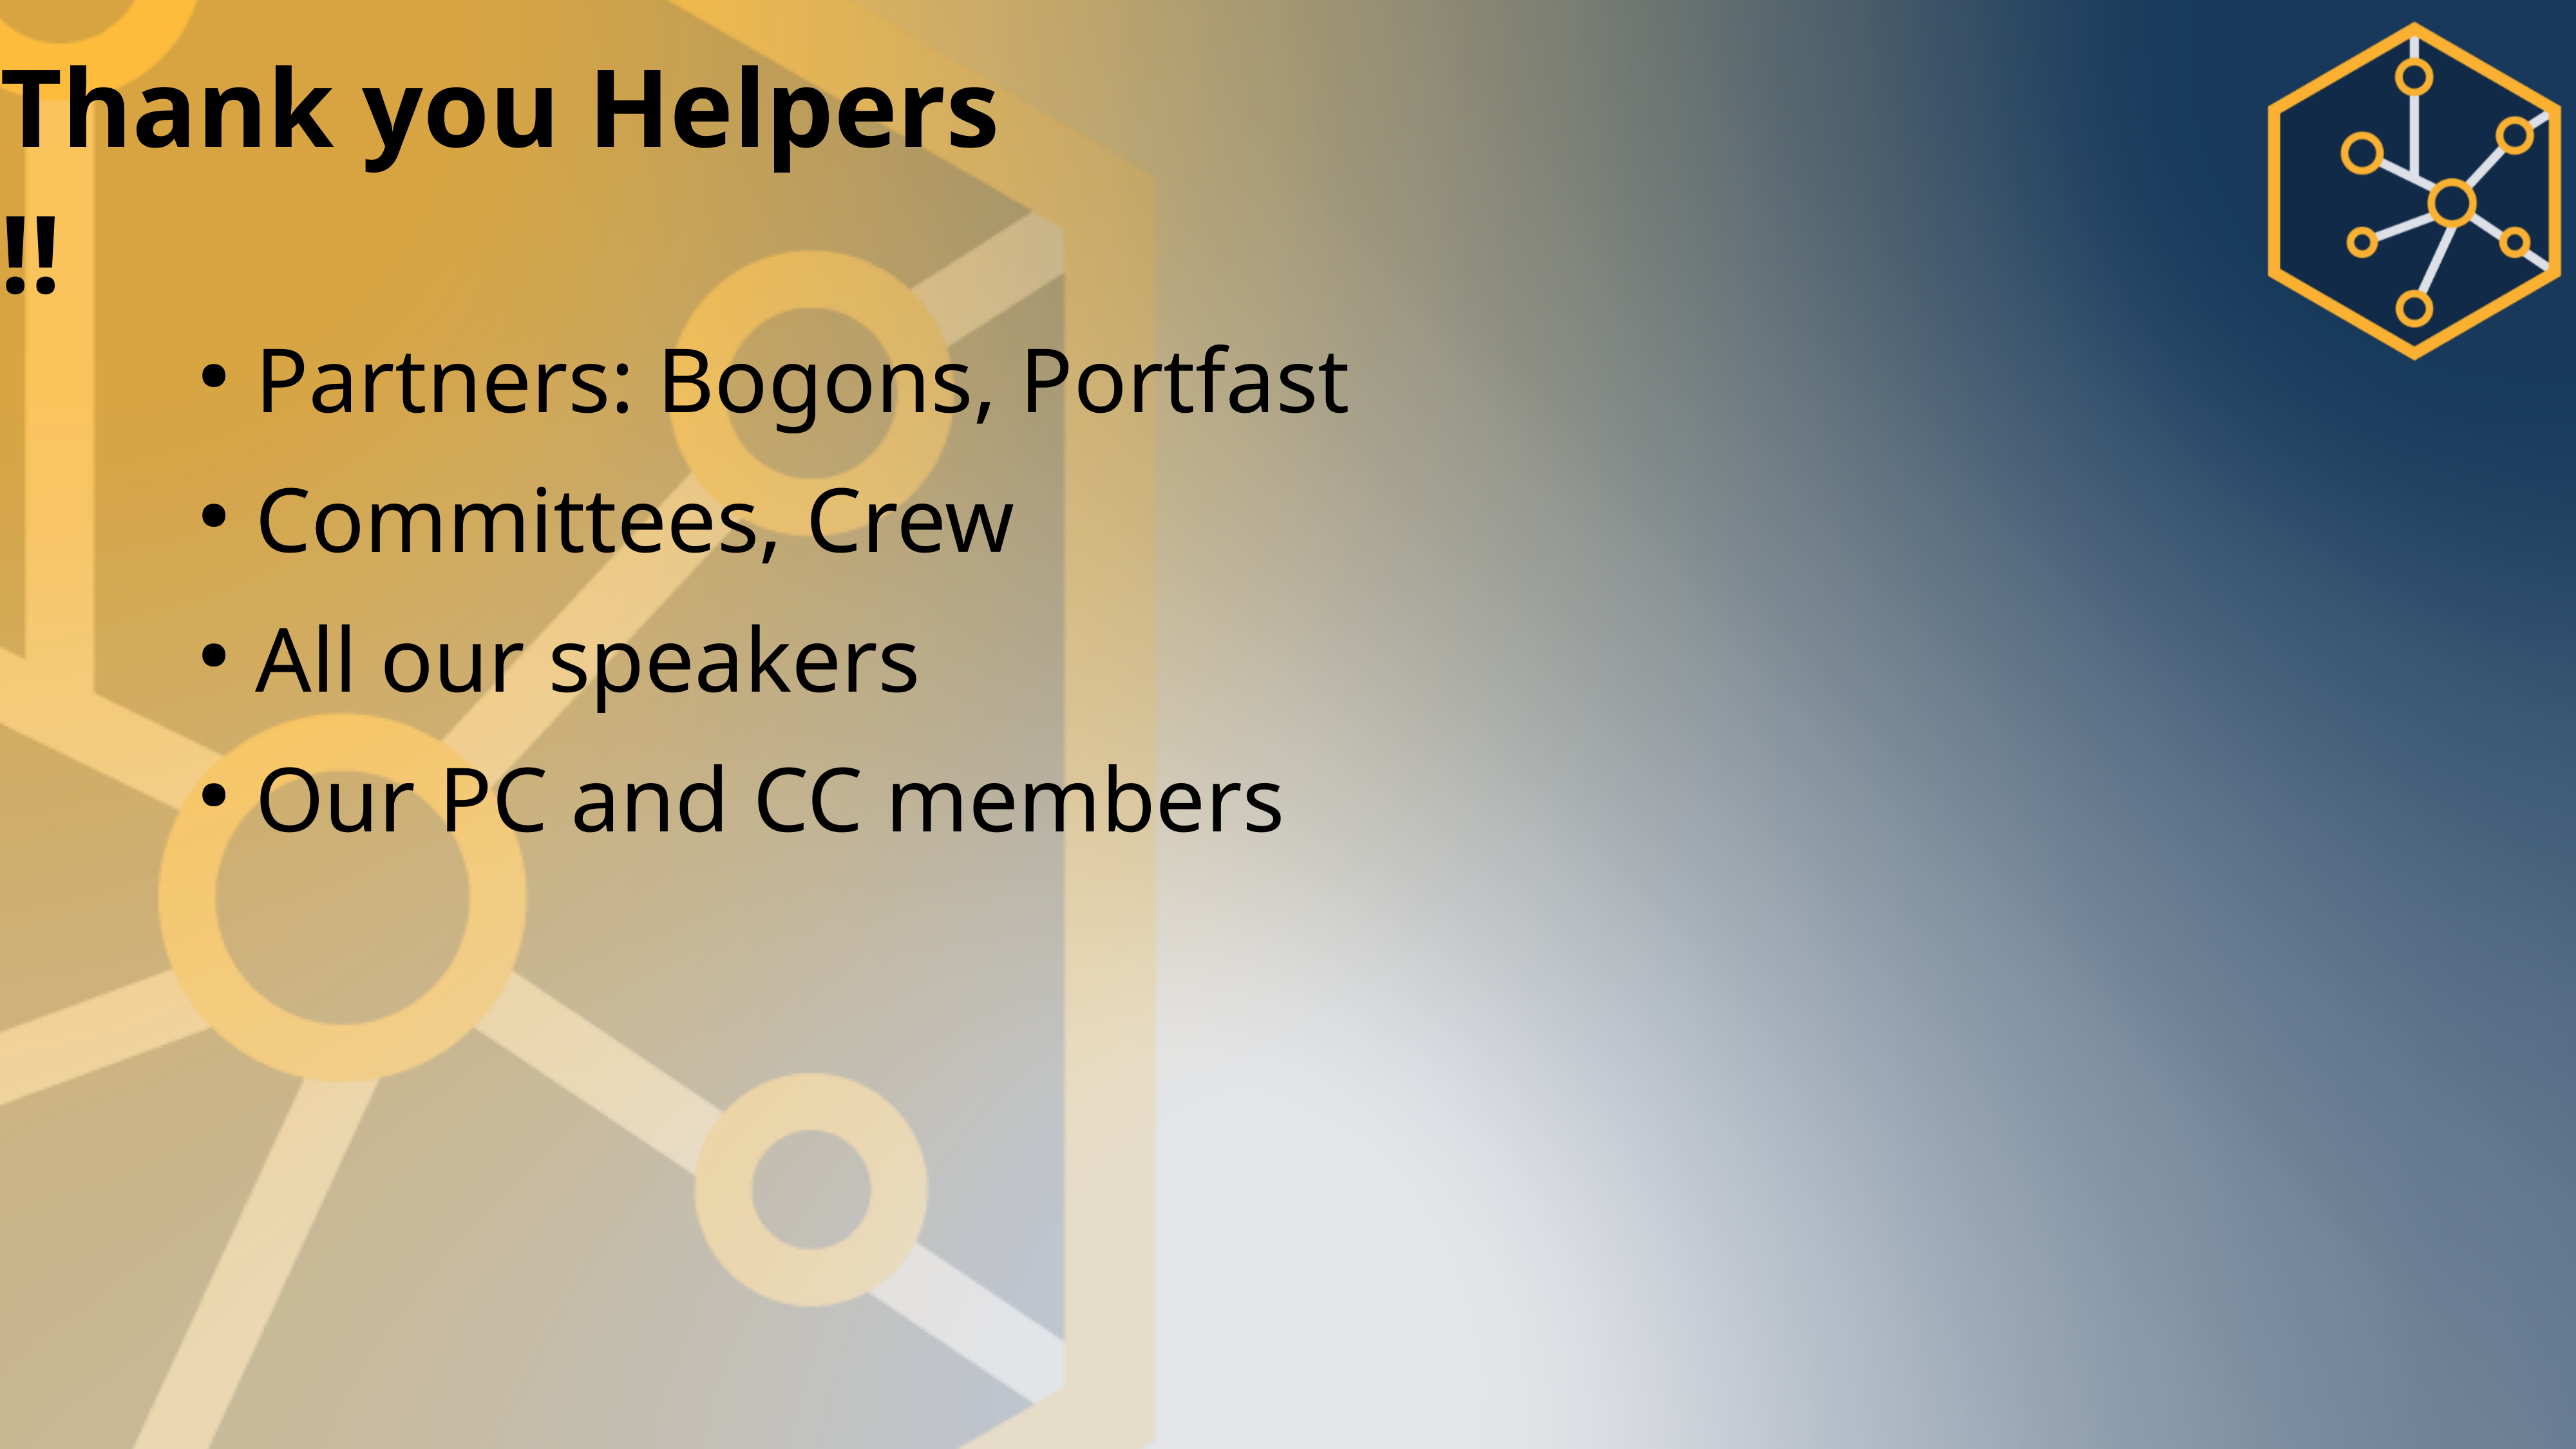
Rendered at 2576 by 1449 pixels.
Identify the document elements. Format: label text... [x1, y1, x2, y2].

list Partners: Bogons, Portfast Committees, Crew All our speakers Our PC and CC members [186, 317, 2389, 1170]
picture [0, 0, 2576, 1449]
title Thank you Helpers !! [0, 43, 1015, 314]
